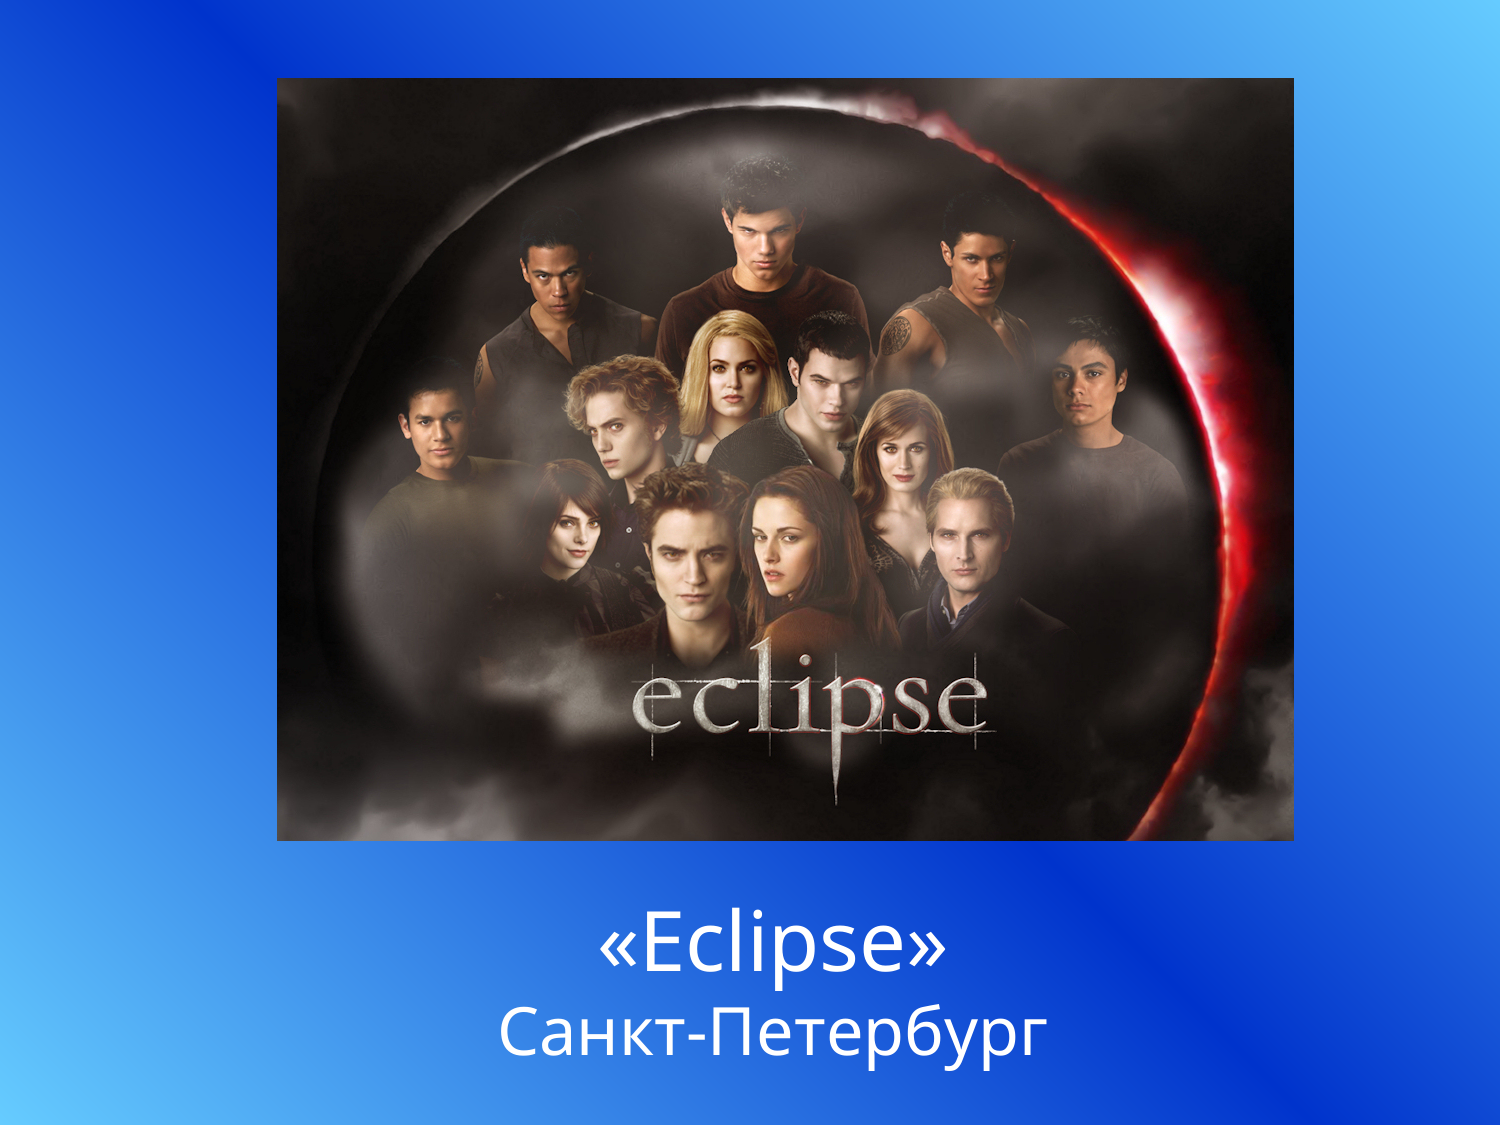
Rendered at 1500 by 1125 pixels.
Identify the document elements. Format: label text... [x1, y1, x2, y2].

text_box «Eclipse» Санкт-Петербург [135, 857, 1411, 1099]
picture [277, 78, 1294, 841]
